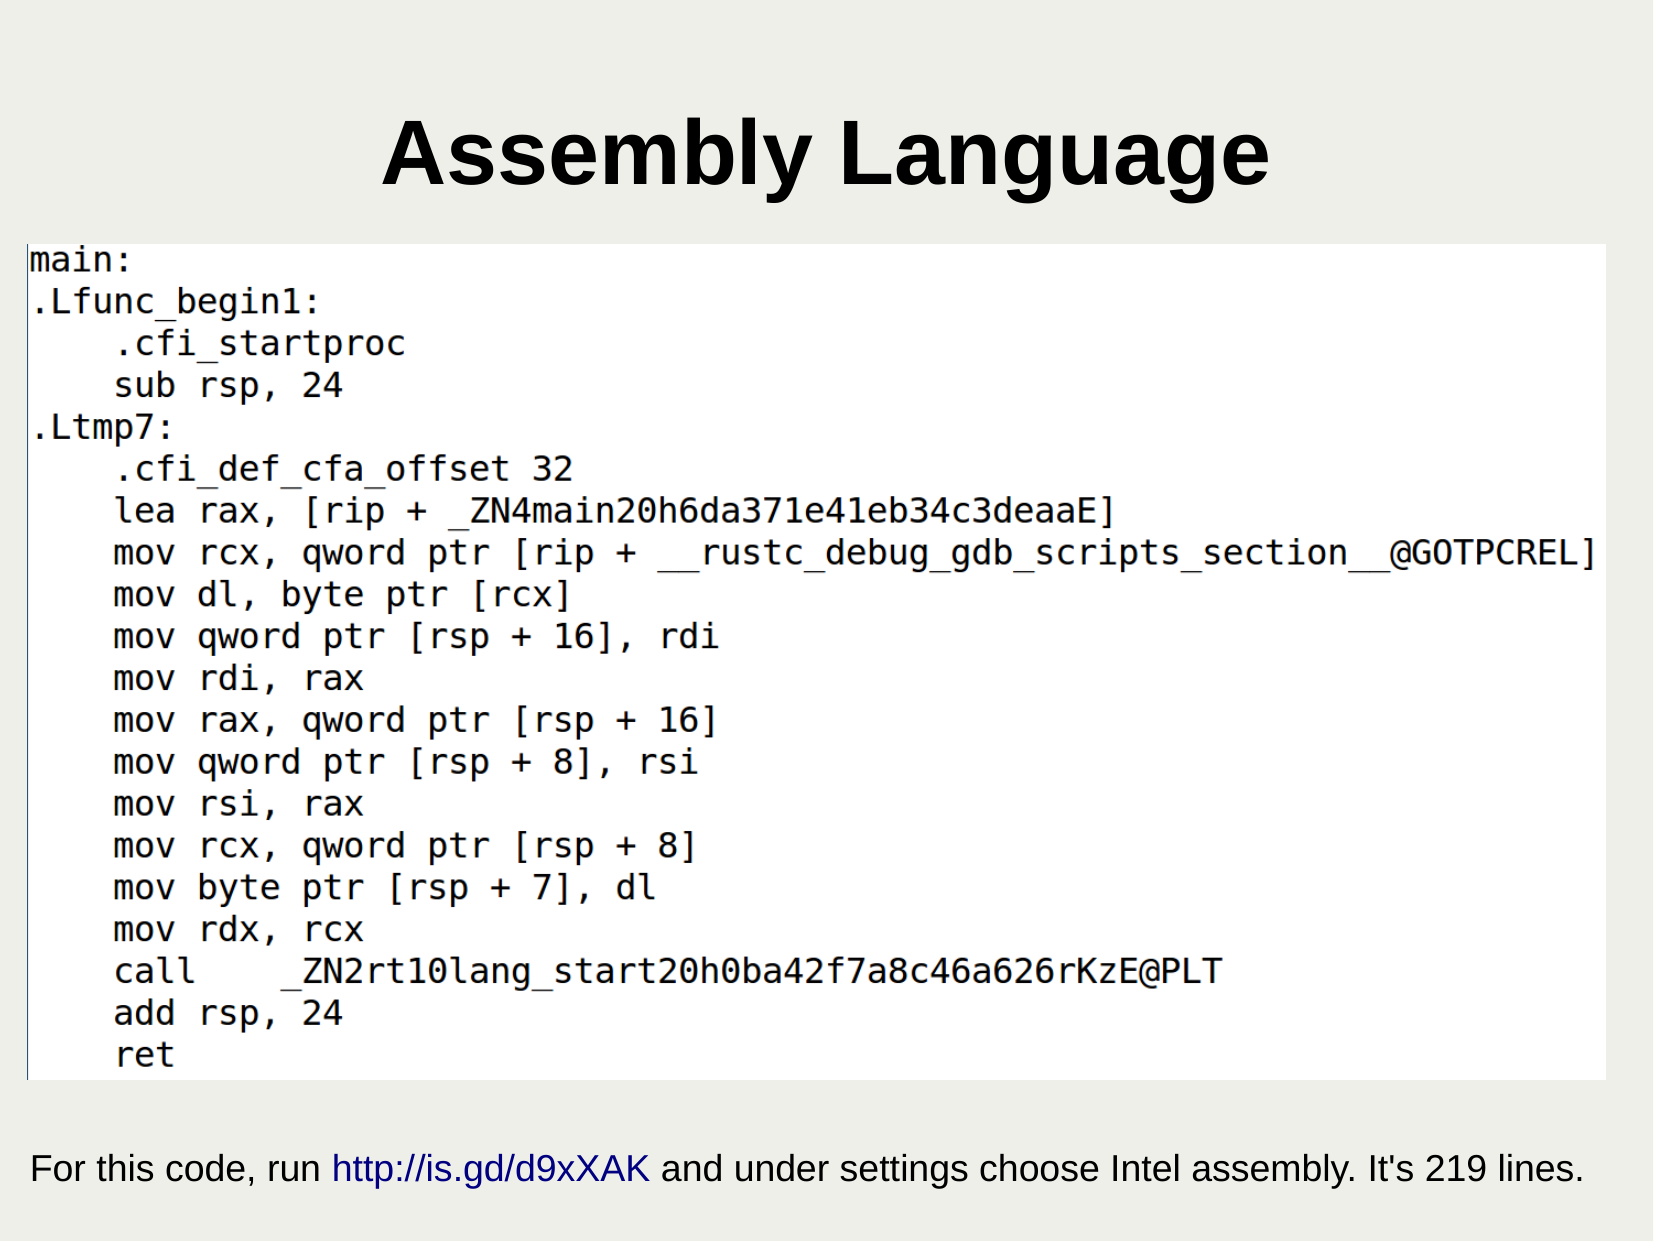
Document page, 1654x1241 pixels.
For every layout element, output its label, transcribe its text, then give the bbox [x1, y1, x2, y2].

picture [0, 0, 1654, 1241]
title Assembly Language [82, 49, 1571, 244]
text_box For this code, run http://is.gd/d9xXAK and under settings choose Intel assembly. It's 219 lines. [15, 1140, 1606, 1197]
